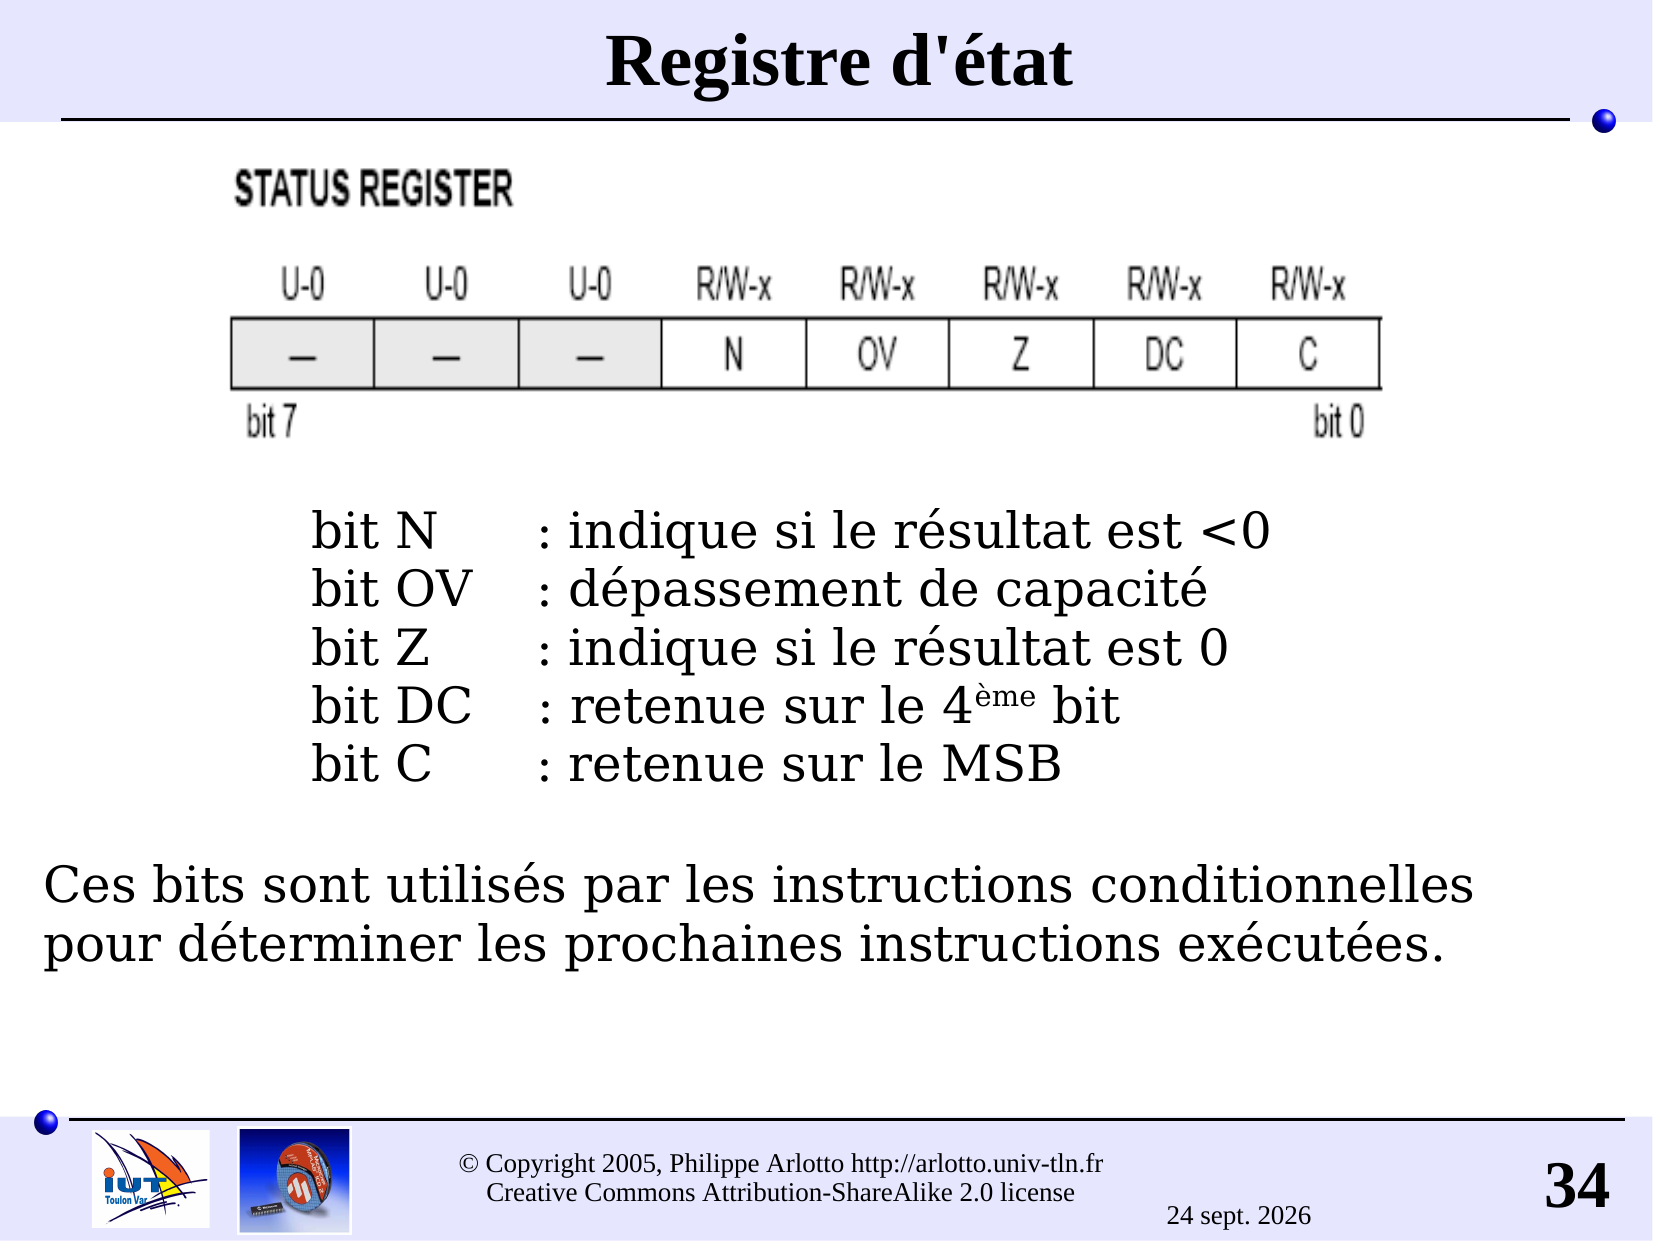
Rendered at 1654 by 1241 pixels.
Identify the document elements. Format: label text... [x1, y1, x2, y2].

title Registre d'état [95, 14, 1585, 107]
picture [206, 147, 1418, 502]
picture [237, 1126, 352, 1235]
text_box Ces bits sont utilisés par les instructions conditionnelles pour déterminer les prochaines instructions exécutées. [43, 856, 1477, 973]
text_box bit N : indique si le résultat est <0 bit OV : dépassement de capacité bit Z : indique si le résultat est 0 bit DC : retenue sur le 4ème bit bit C : retenue sur le MSB [295, 501, 1273, 794]
